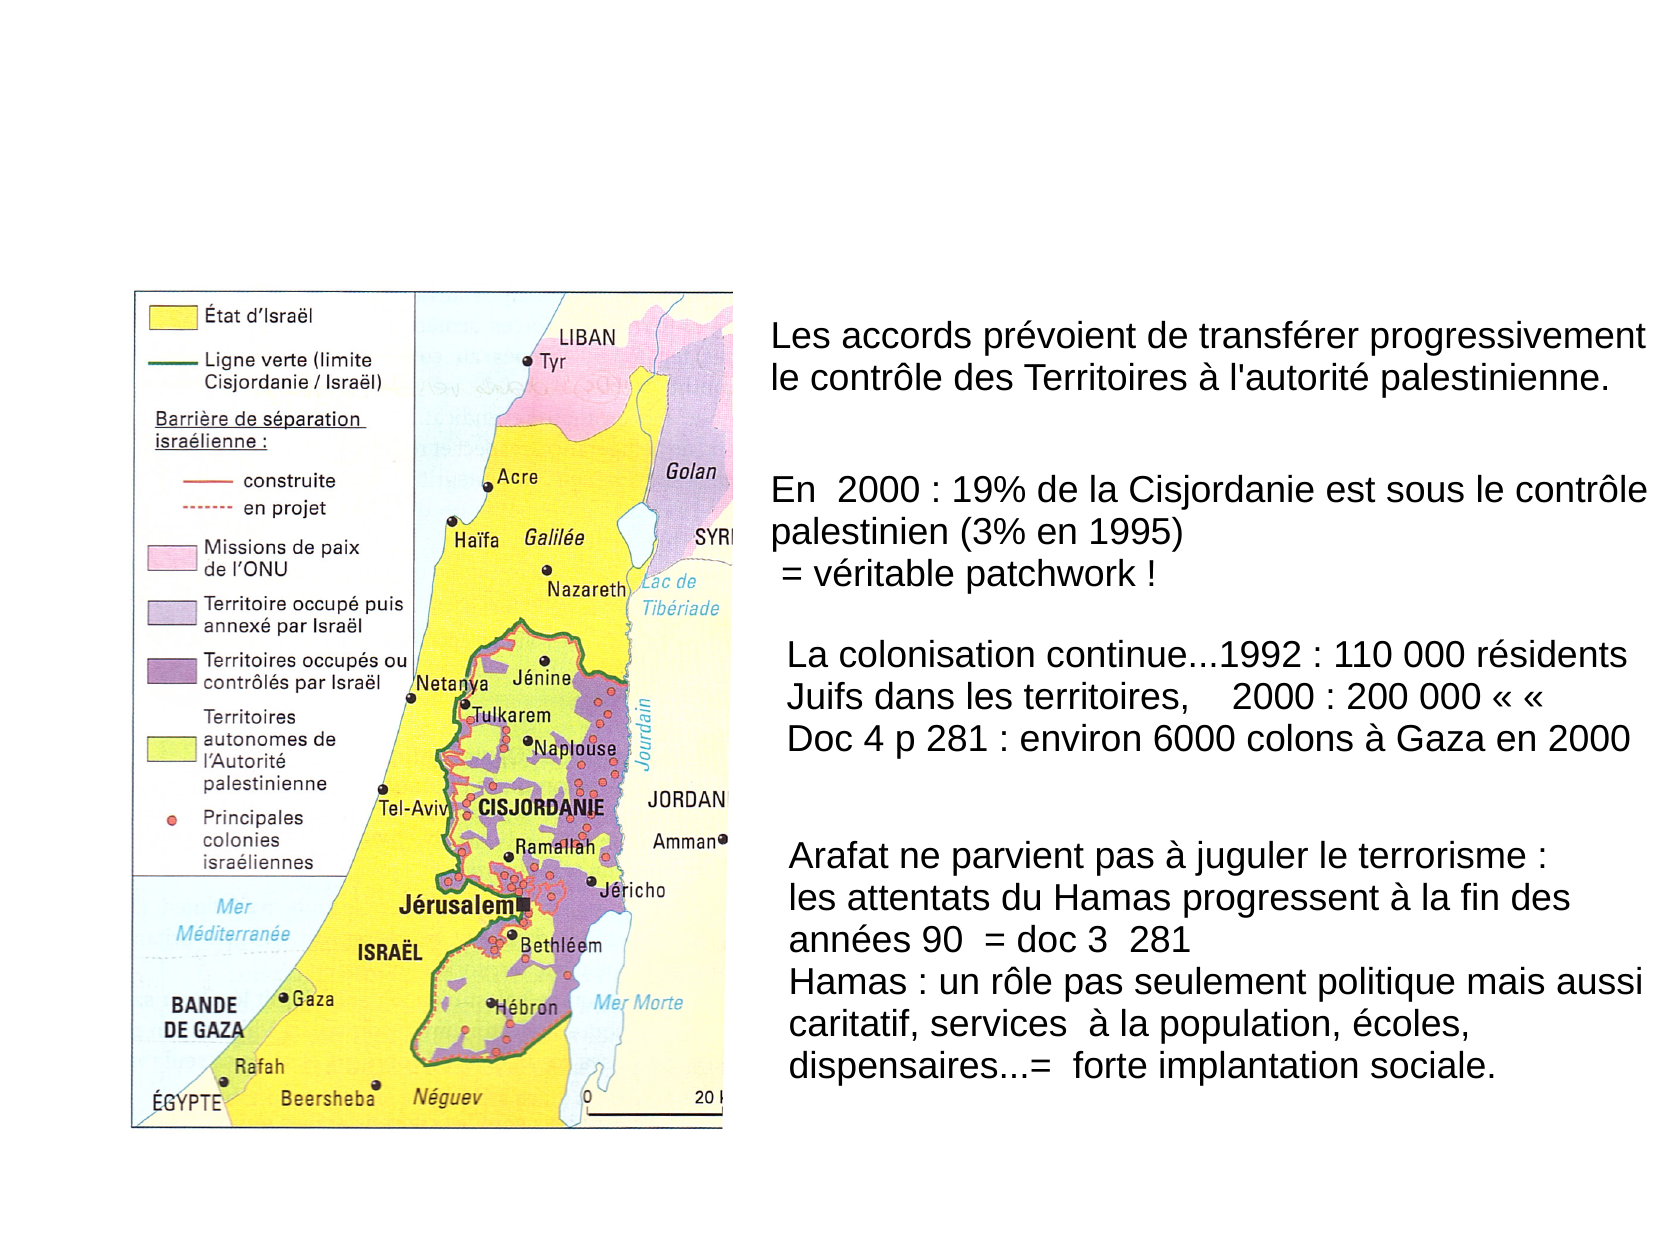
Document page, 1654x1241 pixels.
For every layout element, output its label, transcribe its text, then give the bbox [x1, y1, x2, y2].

text_box La colonisation continue...1992 : 110 000 résidents Juifs dans les territoires, 2000 : 200 000 « « Doc 4 p 281 : environ 6000 colons à Gaza en 2000 [771, 625, 1654, 767]
picture [129, 283, 733, 1134]
text_box Arafat ne parvient pas à juguler le terrorisme : les attentats du Hamas progressent à la fin des années 90 = doc 3 281 Hamas : un rôle pas seulement politique mais aussi caritatif, services à la population, écoles, dispensaires...= forte implantation sociale. [773, 826, 1654, 1094]
text_box En 2000 : 19% de la Cisjordanie est sous le contrôle palestinien (3% en 1995) = véritable patchwork ! [755, 461, 1654, 603]
text_box Les accords prévoient de transférer progressivement le contrôle des Territoires à l'autorité palestinienne. [755, 307, 1654, 407]
